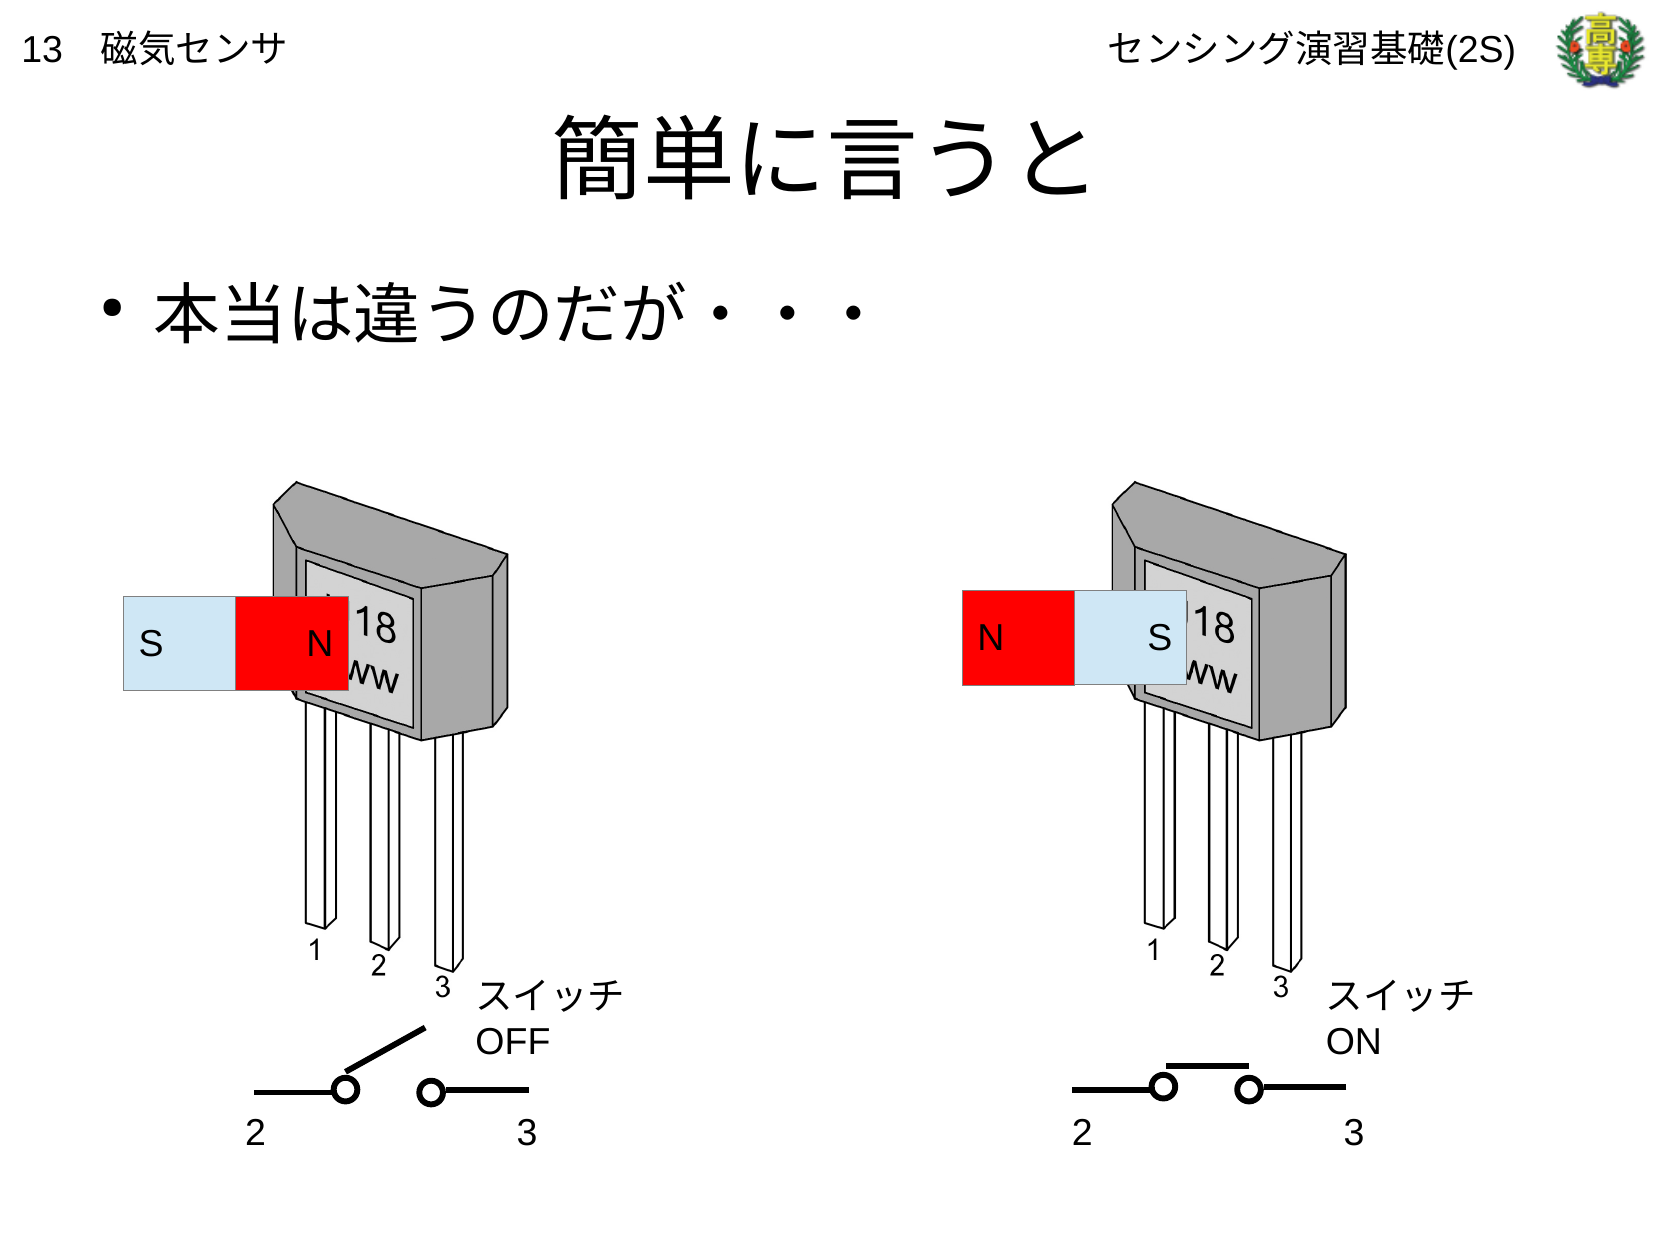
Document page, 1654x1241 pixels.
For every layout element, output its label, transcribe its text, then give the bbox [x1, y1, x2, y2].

text_box 3 [501, 1104, 585, 1162]
text_box 2 [230, 1104, 313, 1162]
text_box N [962, 590, 1075, 686]
picture [200, 448, 542, 1016]
text_box 13 磁気センサ [6, 11, 923, 75]
picture [1553, 2, 1650, 99]
text_box S [1074, 590, 1187, 685]
text_box 2 [1057, 1104, 1140, 1162]
list 本当は違うのだが・・・ [82, 260, 1538, 980]
text_box N [236, 596, 349, 691]
title 簡単に言うと [82, 49, 1571, 257]
text_box 3 [1328, 1104, 1412, 1162]
picture [1039, 448, 1380, 1016]
text_box センシング演習基礎(2S) [1077, 11, 1531, 75]
text_box S [123, 596, 236, 691]
text_box スイッチON [1311, 958, 1501, 1063]
text_box スイッチOFF [460, 958, 650, 1063]
